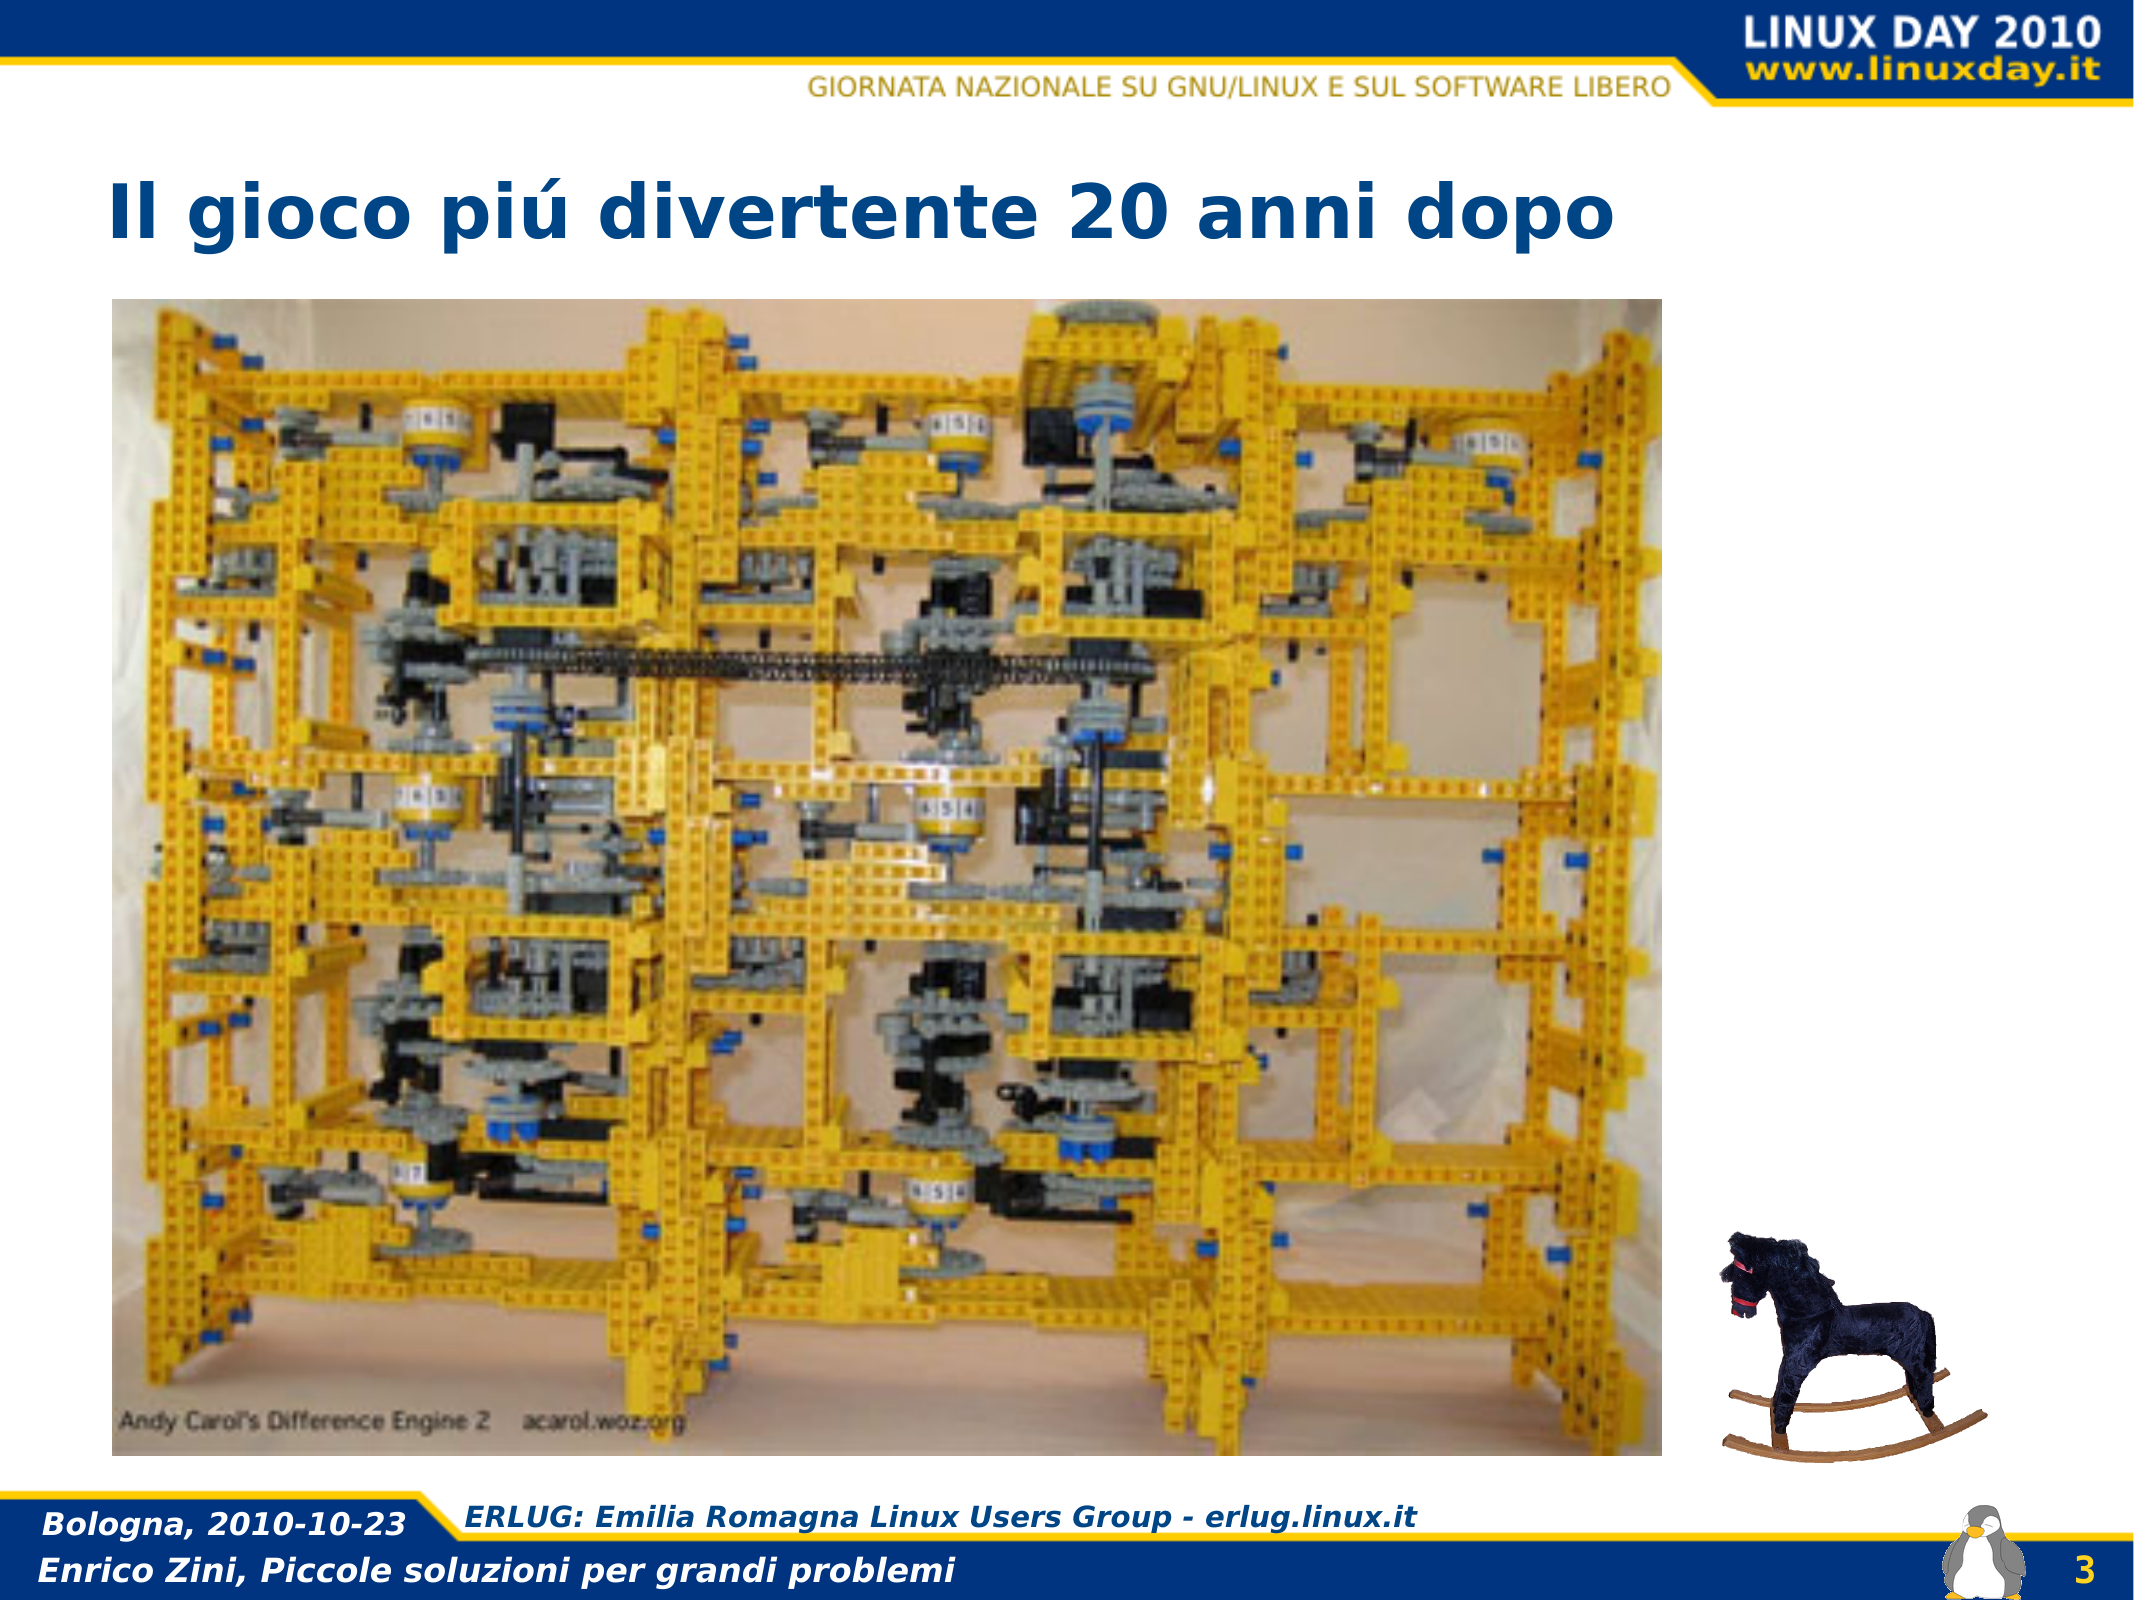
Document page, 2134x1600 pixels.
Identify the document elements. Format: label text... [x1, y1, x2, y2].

picture [0, 0, 2134, 1600]
title Il gioco piú divertente 20 anni dopo [106, 159, 2080, 267]
